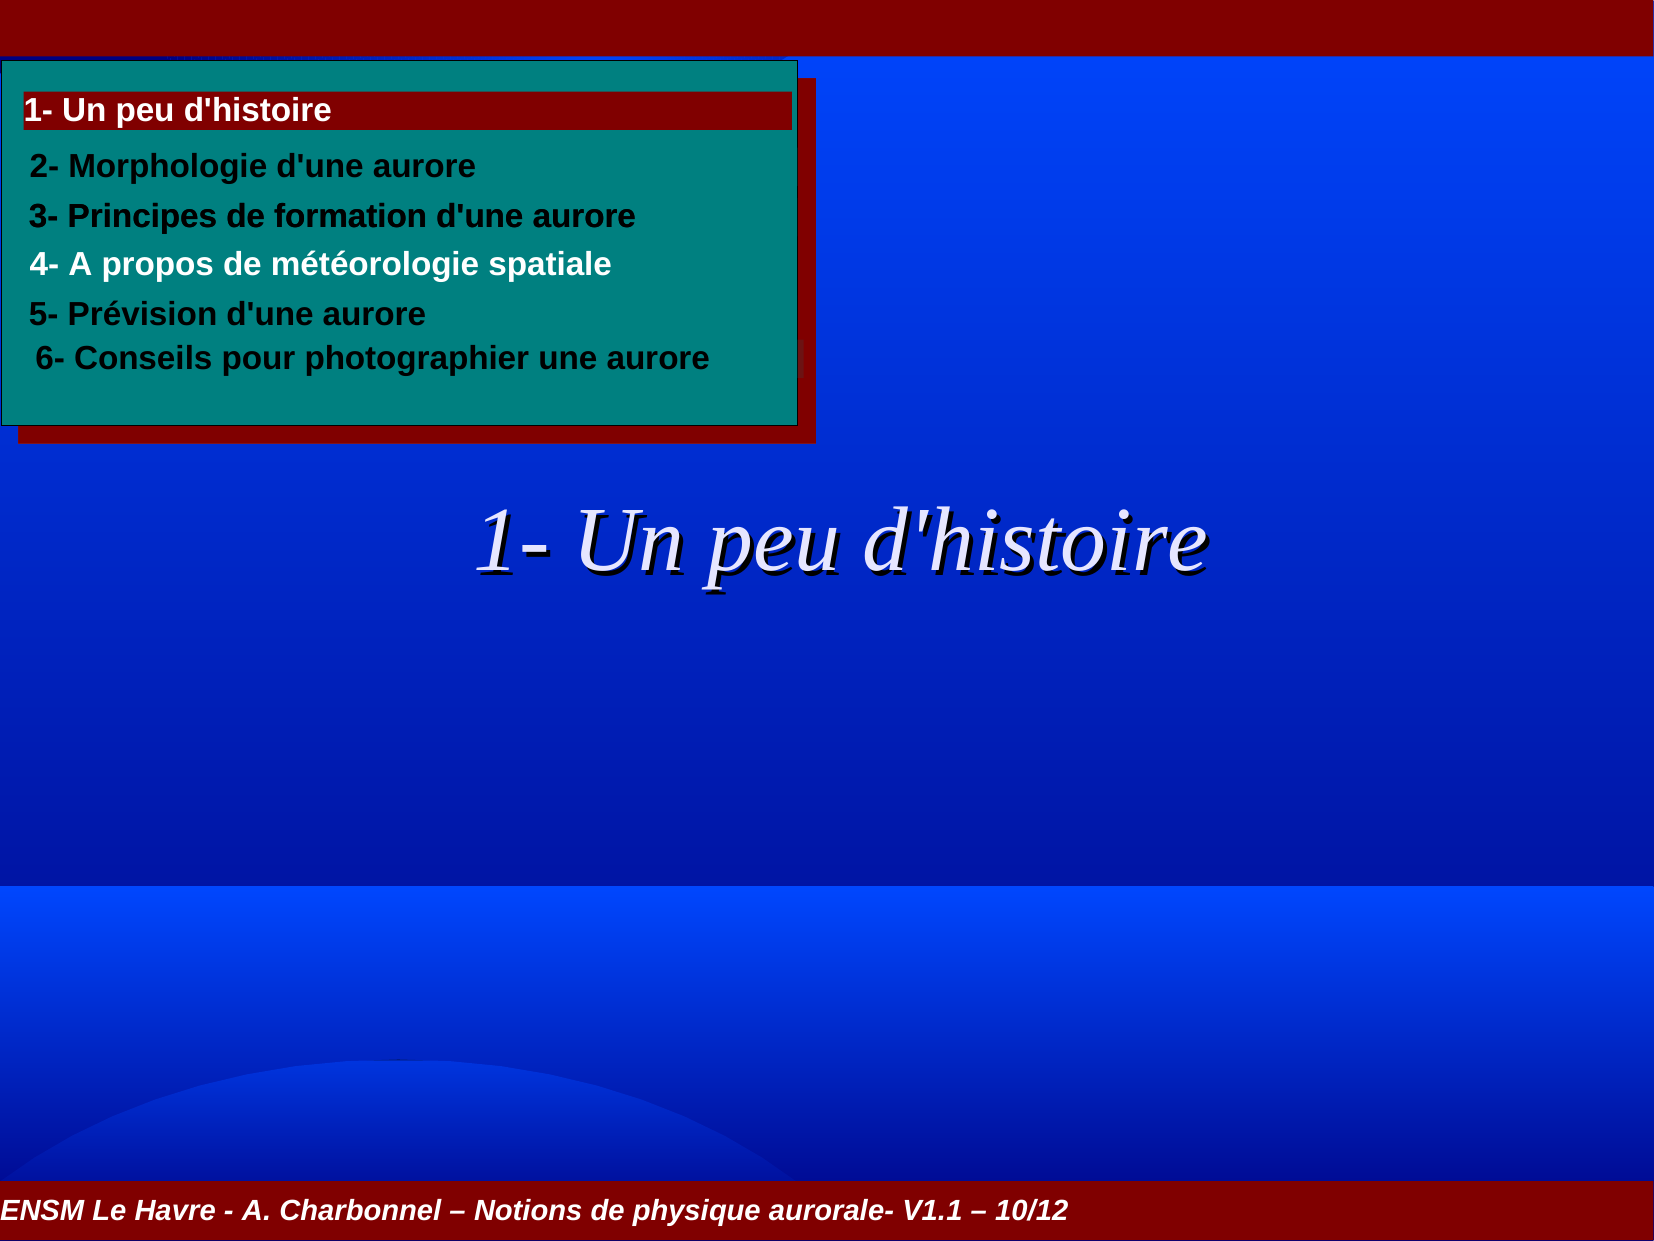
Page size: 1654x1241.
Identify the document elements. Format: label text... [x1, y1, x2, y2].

text_box ENSM Le Havre - A. Charbonnel – Notions de physique aurorale- V1.1 – 10/12 [0, 1181, 1654, 1241]
text_box 3- Principes de formation d'une aurore [29, 197, 798, 237]
text_box 6- Conseils pour photographier une aurore [35, 339, 804, 378]
text_box [1, 60, 798, 426]
title 1- Un peu d'histoire [147, 488, 1536, 591]
text_box 5- Prévision d'une aurore [28, 295, 798, 334]
text_box 2- Morphologie d'une aurore [29, 147, 798, 186]
text_box [0, 0, 1654, 57]
text_box 4- A propos de météorologie spatiale [29, 245, 739, 284]
text_box 1- Un peu d'histoire [23, 91, 792, 130]
